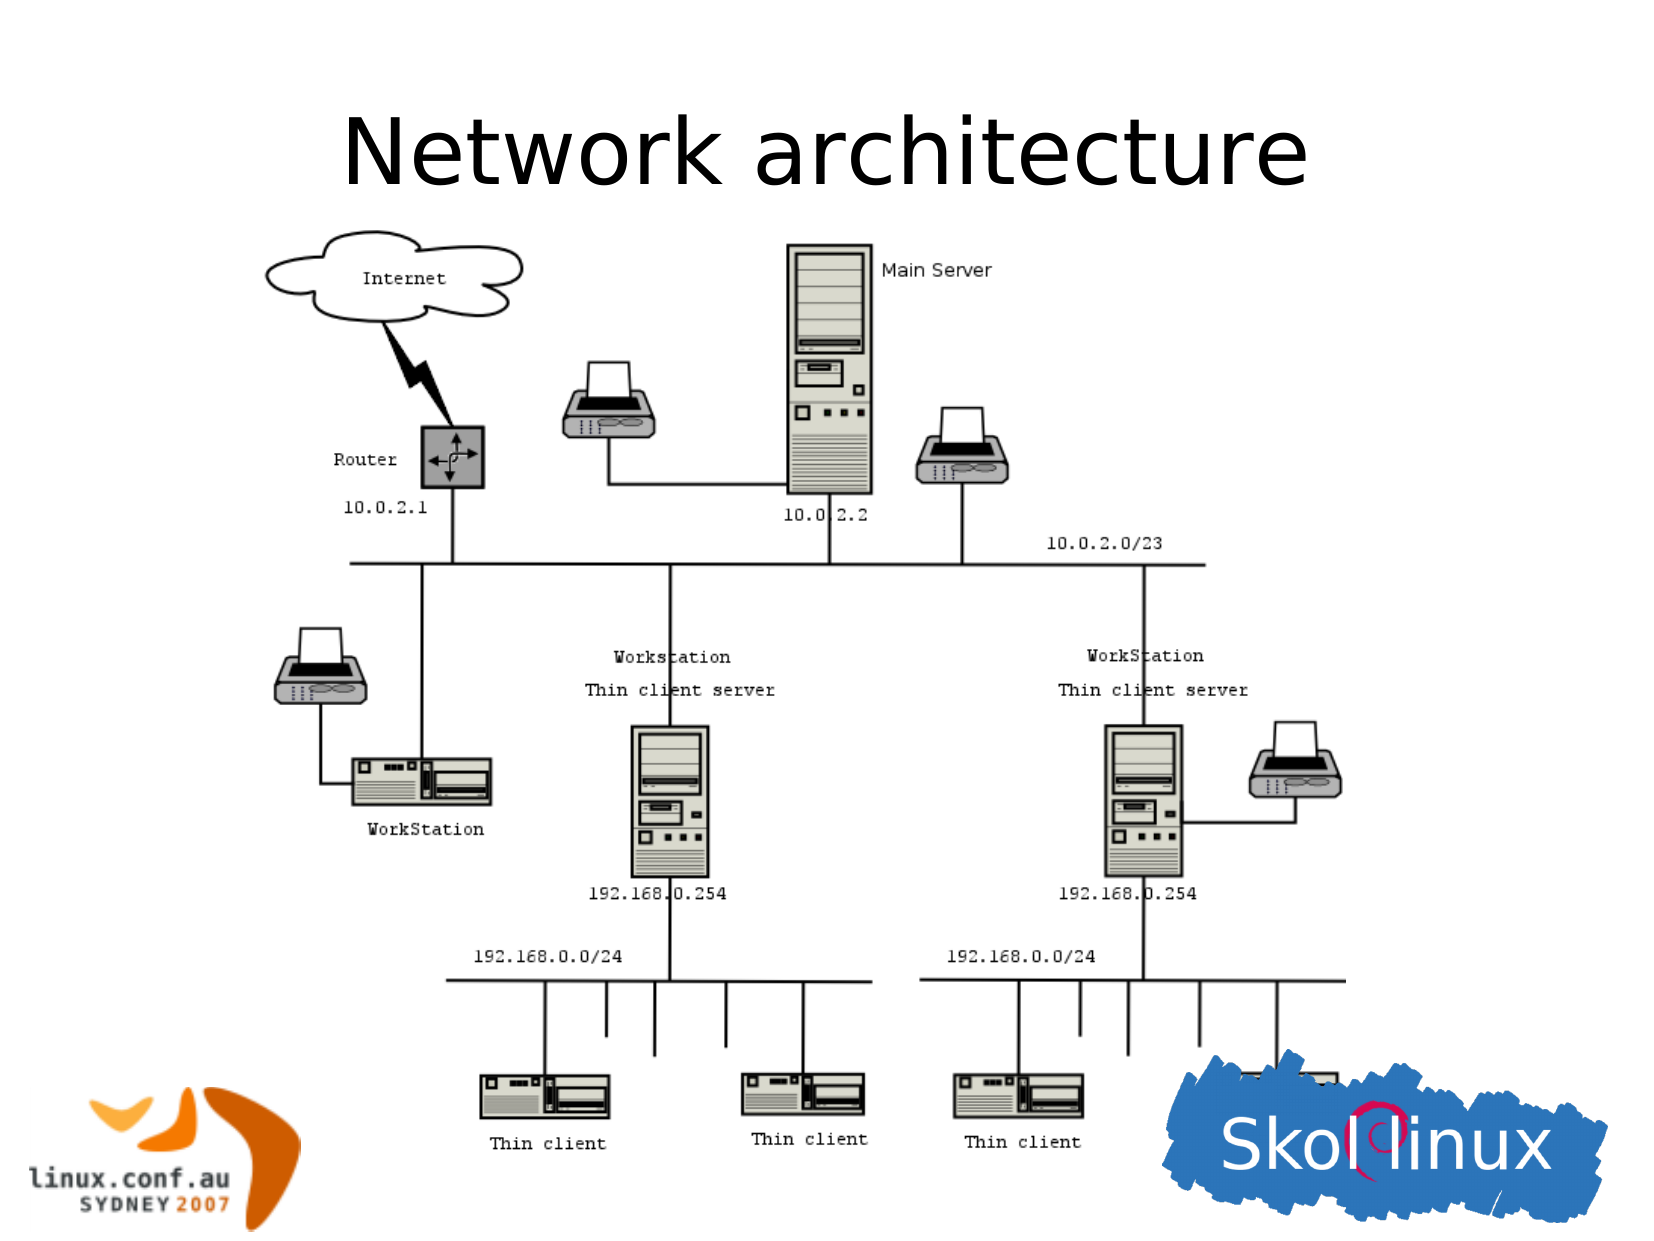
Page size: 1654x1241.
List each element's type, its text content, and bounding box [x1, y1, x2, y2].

picture [29, 229, 1608, 1232]
title Network architecture [82, 49, 1571, 257]
